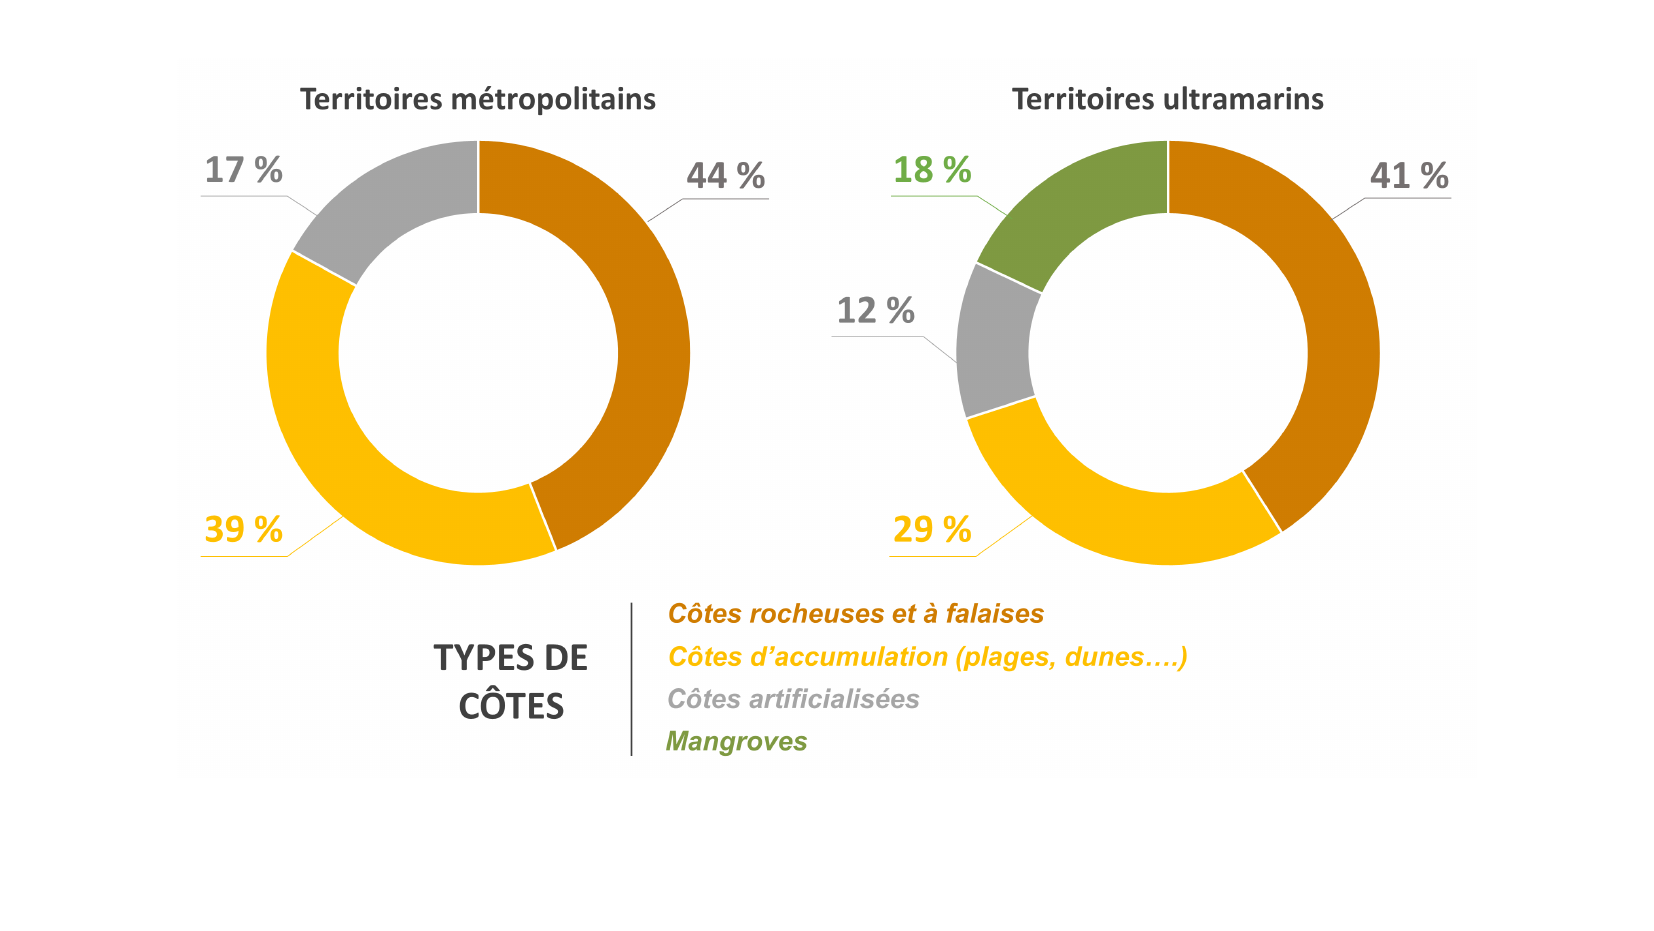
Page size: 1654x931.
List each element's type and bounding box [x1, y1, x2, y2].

picture [177, 58, 1477, 778]
